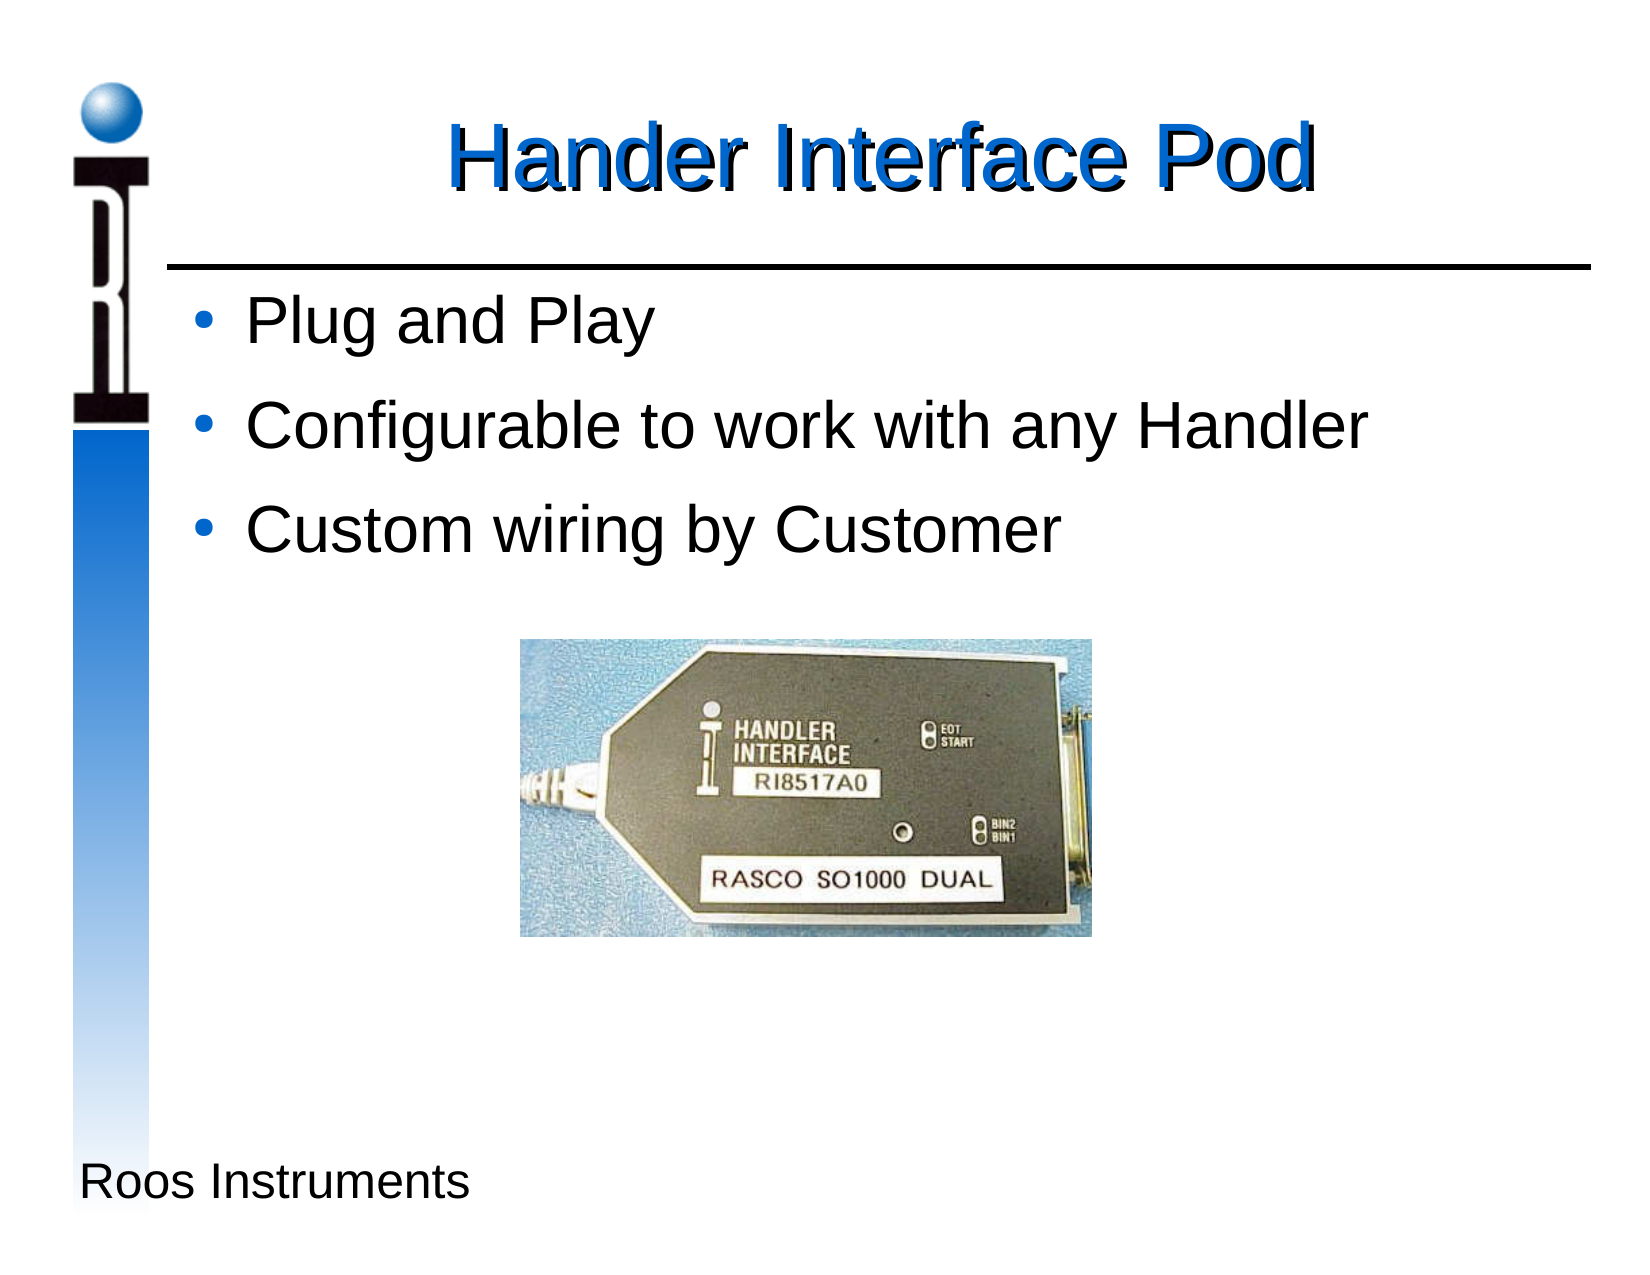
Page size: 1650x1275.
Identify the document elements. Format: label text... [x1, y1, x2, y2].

picture [520, 639, 1092, 937]
title Hander Interface Pod [171, 66, 1591, 245]
list Plug and Play Configurable to work with any Handler Custom wiring by Customer [174, 283, 1591, 1079]
picture [69, 78, 154, 430]
